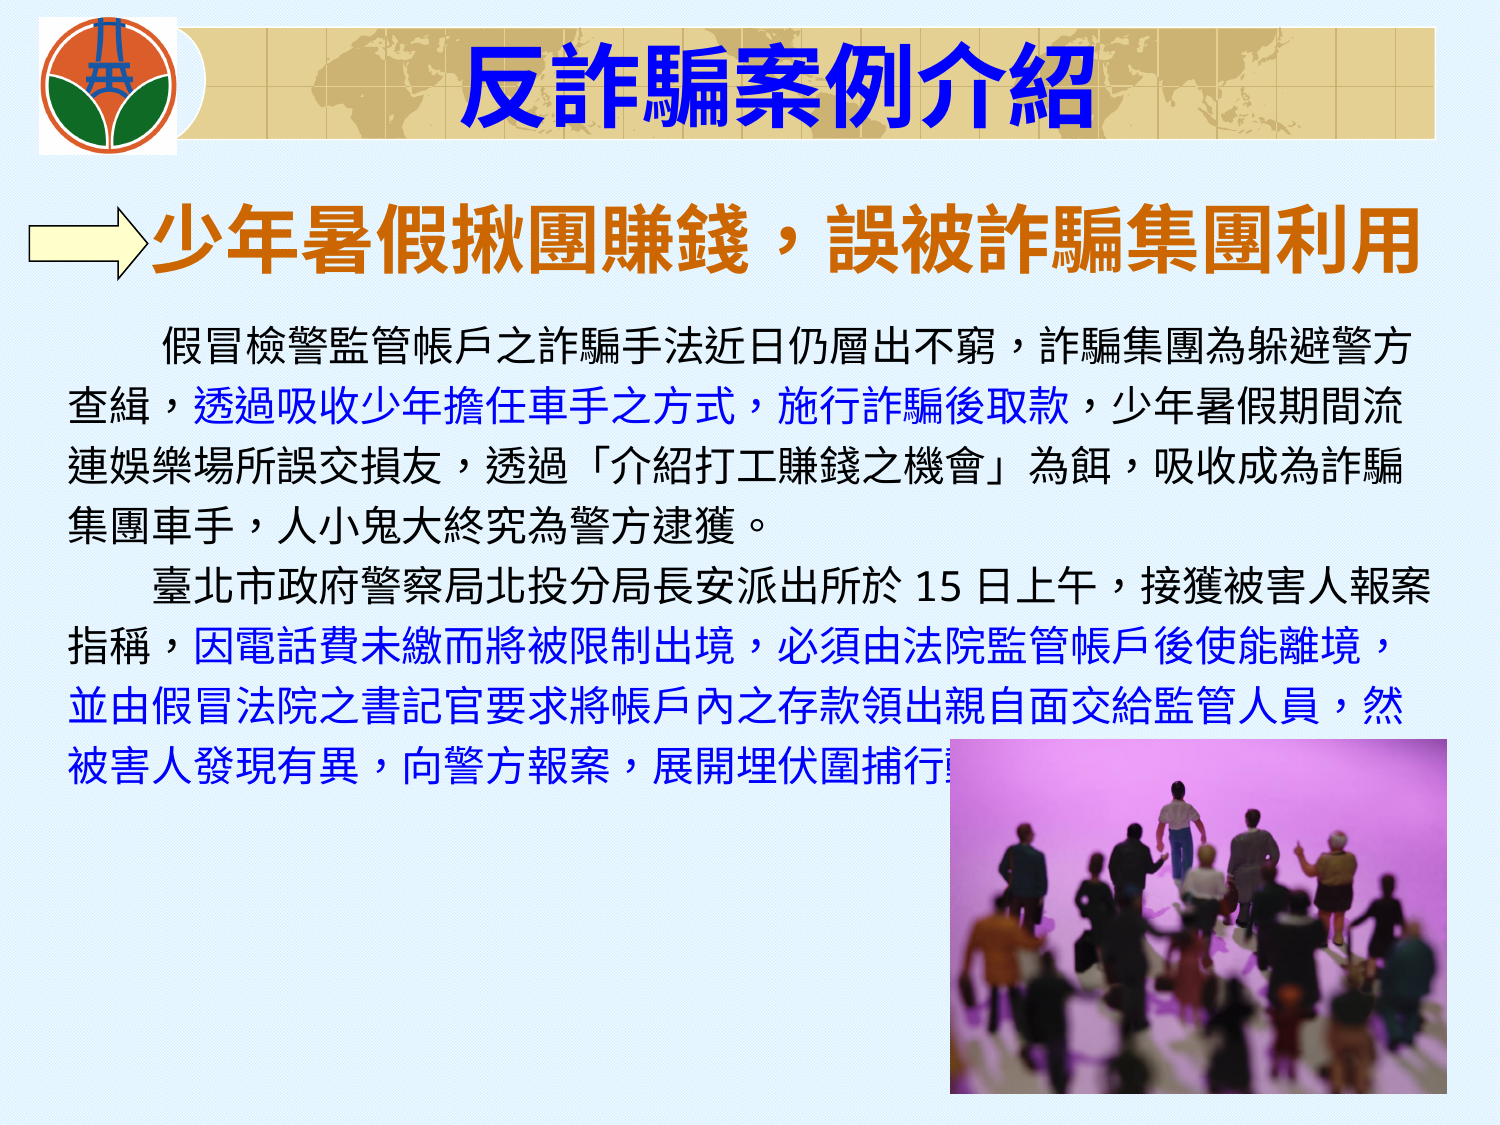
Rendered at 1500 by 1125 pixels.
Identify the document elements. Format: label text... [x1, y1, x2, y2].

text_box 假冒檢警監管帳戶之詐騙手法近日仍層出不窮，詐騙集團為躲避警方查緝，透過吸收少年擔任車手之方式，施行詐騙後取款，少年暑假期間流連娛樂場所誤交損友，透過「介紹打工賺錢之機會」為餌，吸收成為詐騙集團車手，人小鬼大終究為警方逮獲。 臺北市政府警察局北投分局長安派出所於15日上午，接獲被害人報案指稱，因電話費未繳而將被限制出境，必須由法院監管帳戶後使能離境，並由假冒法院之書記官要求將帳戶內之存款領出親自面交給監管人員，然被害人發現有異，向警方報案，展開埋伏圍捕行動。 [53, 302, 1459, 799]
text_box [29, 208, 148, 279]
text_box 少年暑假揪團賺錢，誤被詐騙集團利用 [135, 172, 1471, 303]
text_box 反詐騙案例介紹 [442, 19, 1117, 149]
picture [0, 0, 1500, 1125]
